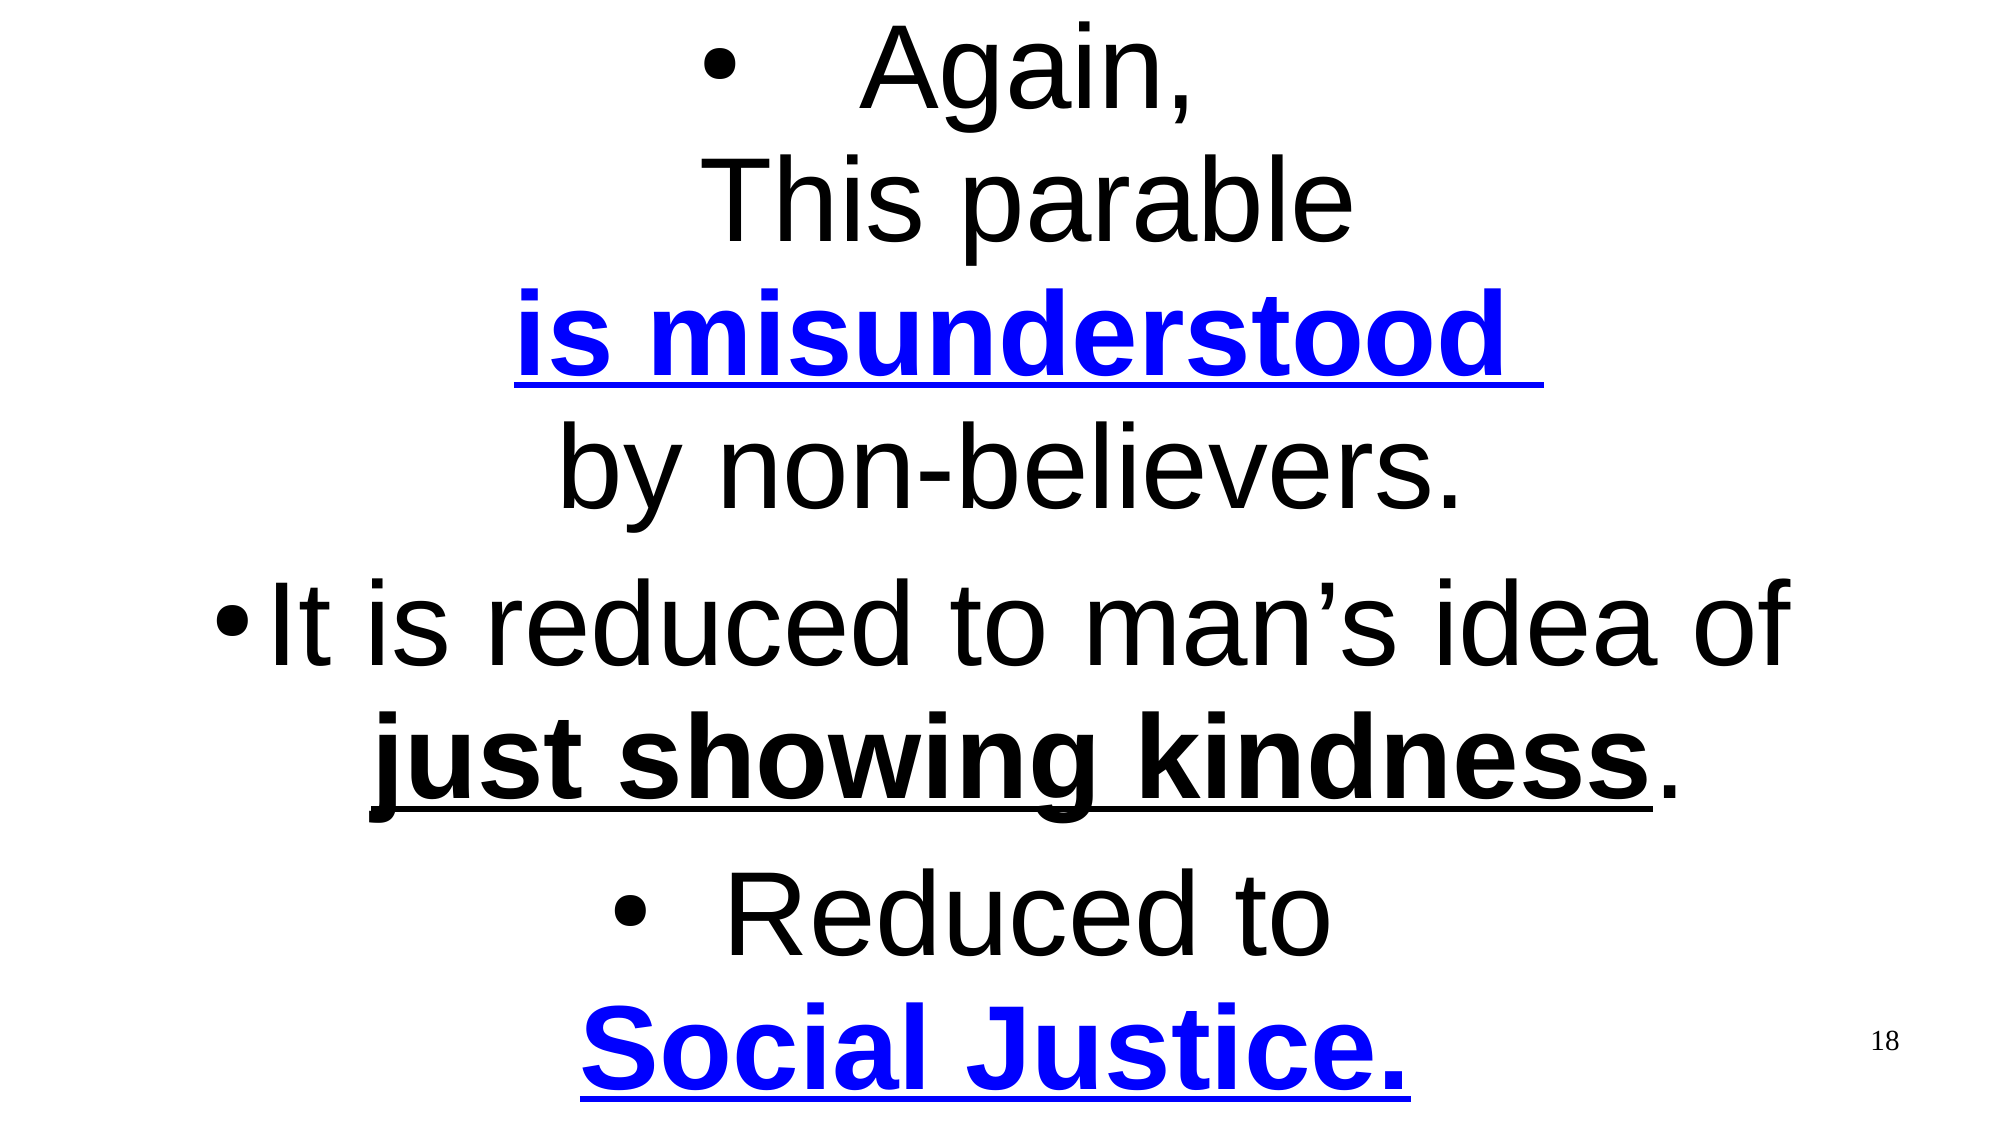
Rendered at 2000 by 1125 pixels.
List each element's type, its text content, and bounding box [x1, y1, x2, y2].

list Again, This parable is misunderstood by non-believers. It is reduced to man’s idea of just showing kindness. Reduced to Social Justice. [0, 0, 1996, 1123]
